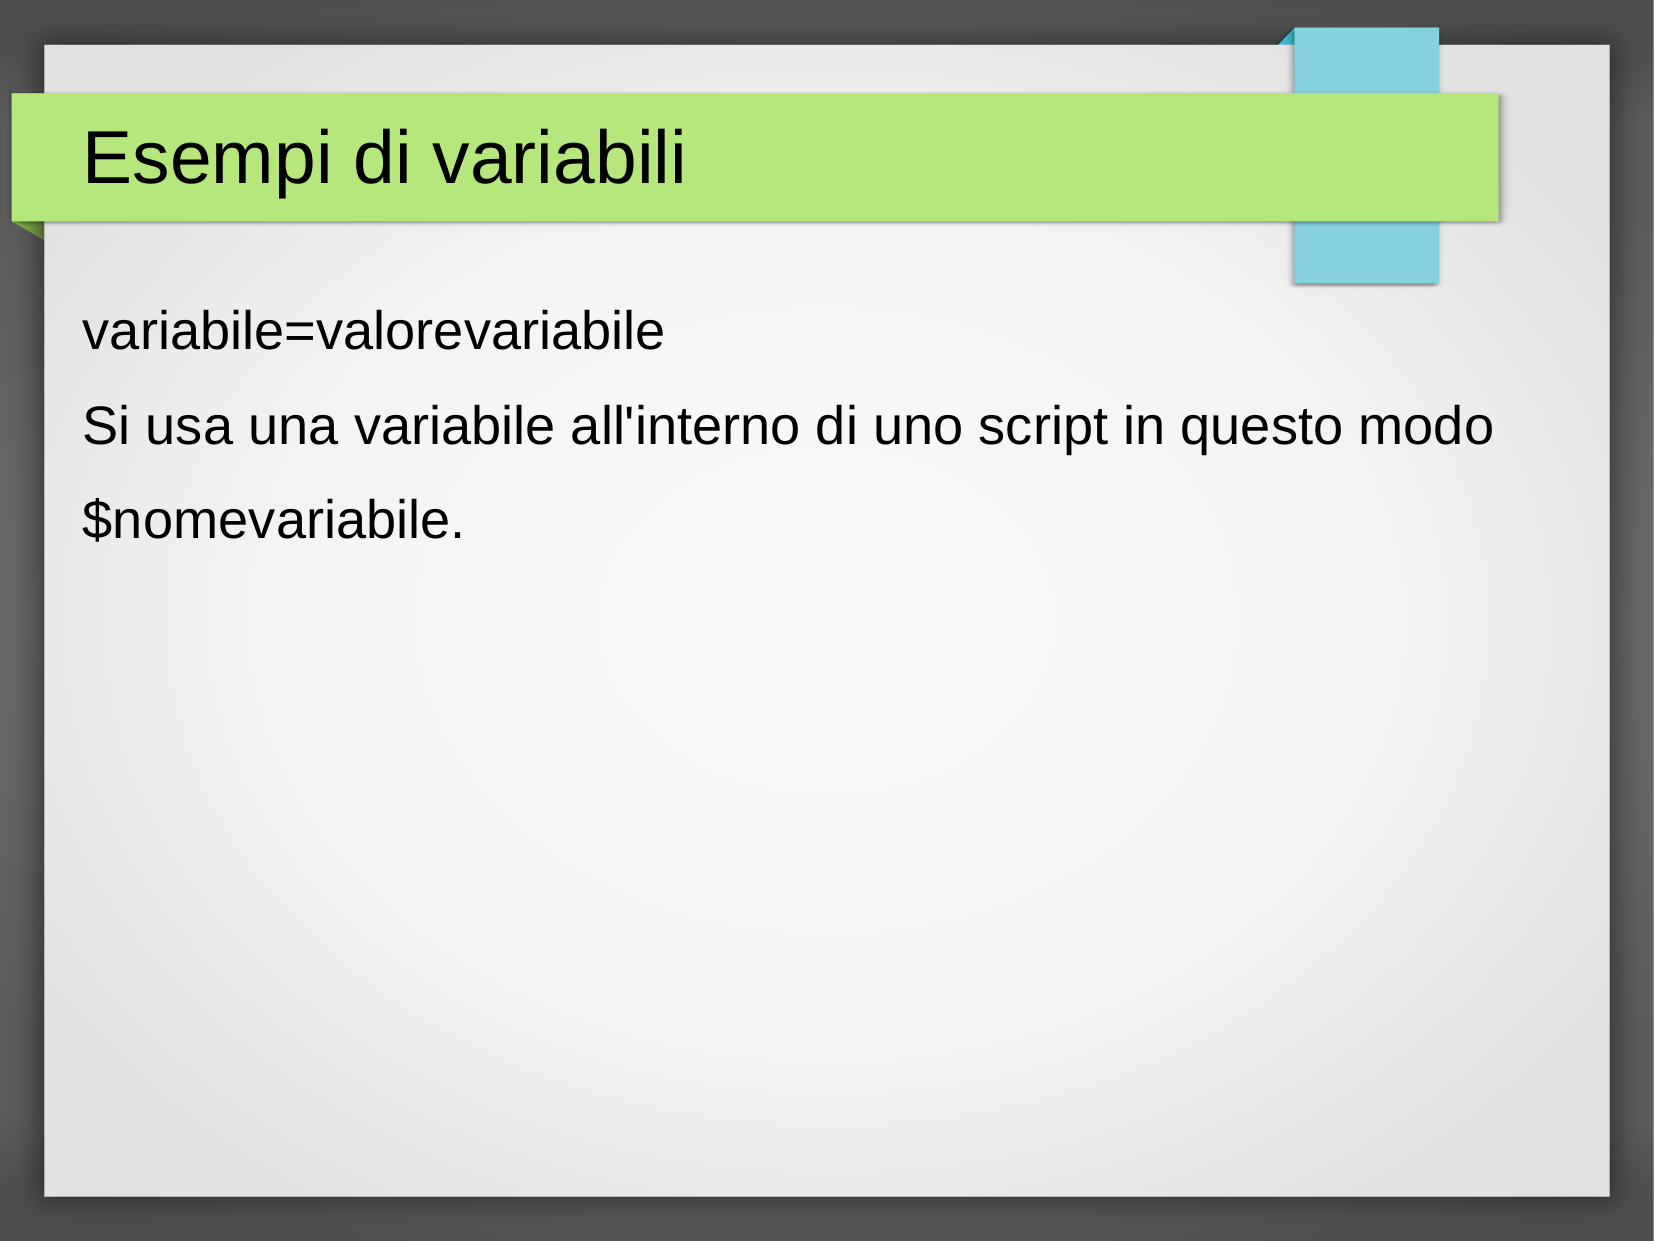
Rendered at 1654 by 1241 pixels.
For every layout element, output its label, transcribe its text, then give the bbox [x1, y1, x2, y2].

title Esempi di variabili [82, 94, 1264, 213]
picture [0, 0, 1654, 1241]
list variabile=valorevariabile Si usa una variabile all'interno di uno script in questo modo $nomevariabile. [82, 295, 1571, 1015]
